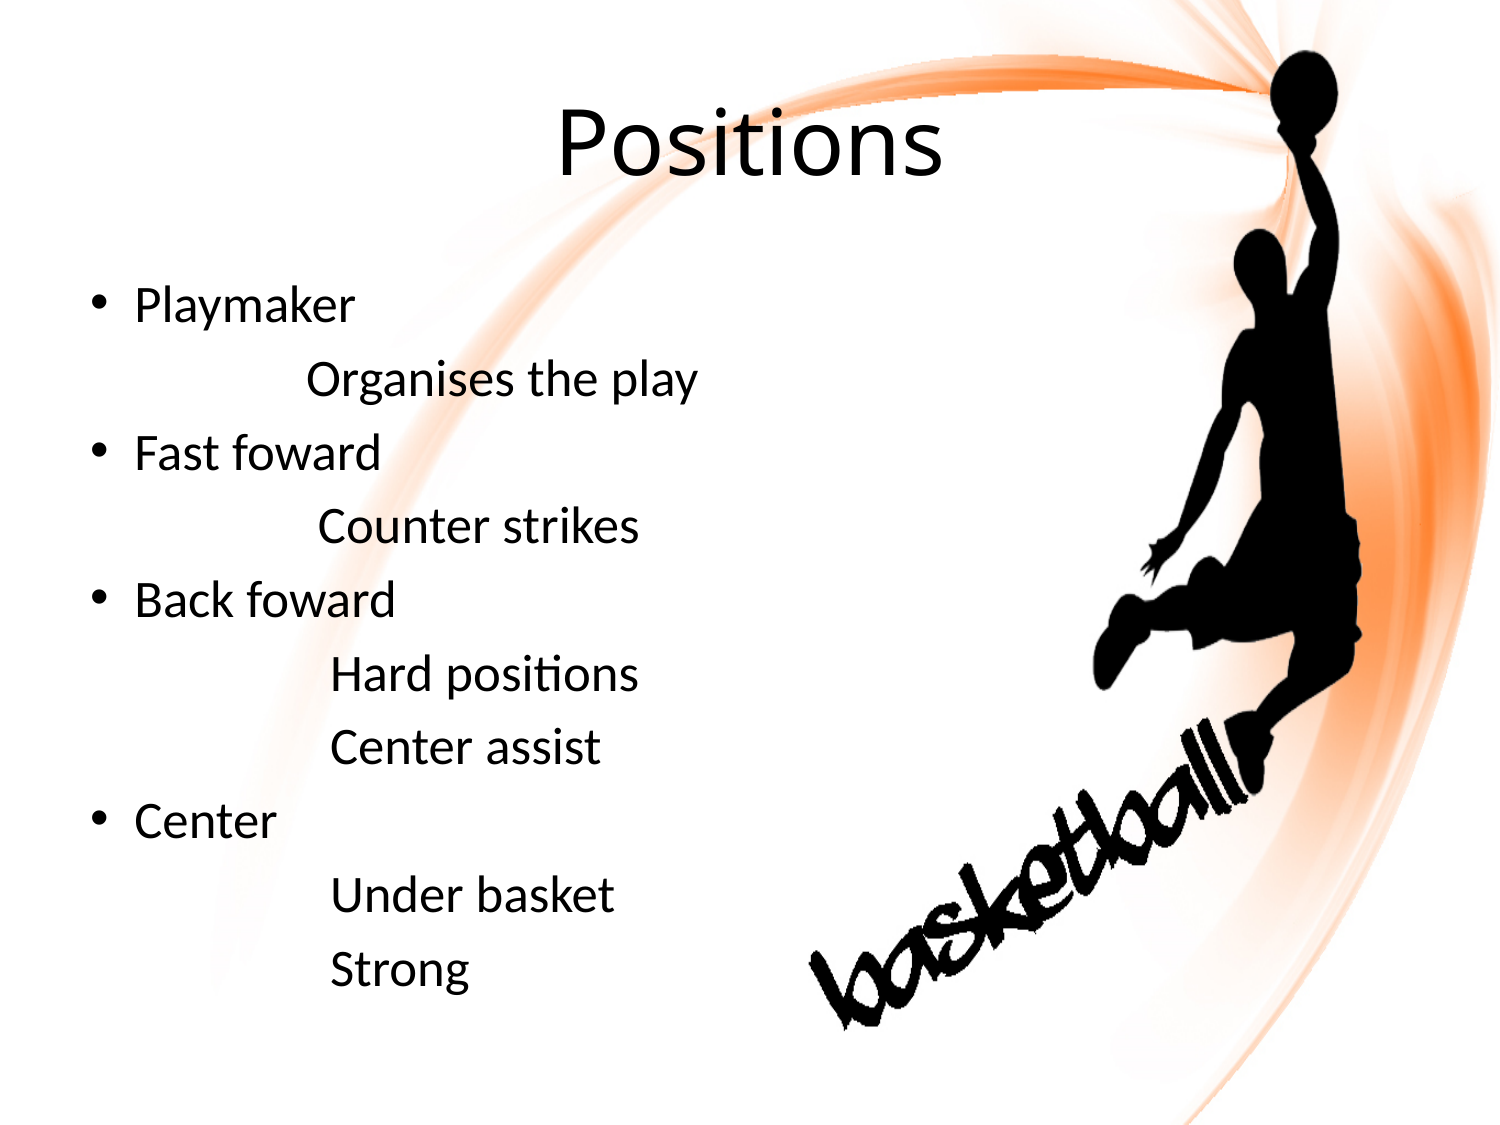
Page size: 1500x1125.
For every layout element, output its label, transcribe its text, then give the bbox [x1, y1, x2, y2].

list Playmaker Organises the play Fast foward Counter strikes Back foward Hard positions Center assist Center Under basket Strong [75, 262, 1425, 1005]
title Positions [75, 45, 1425, 233]
picture [0, 0, 1500, 1125]
